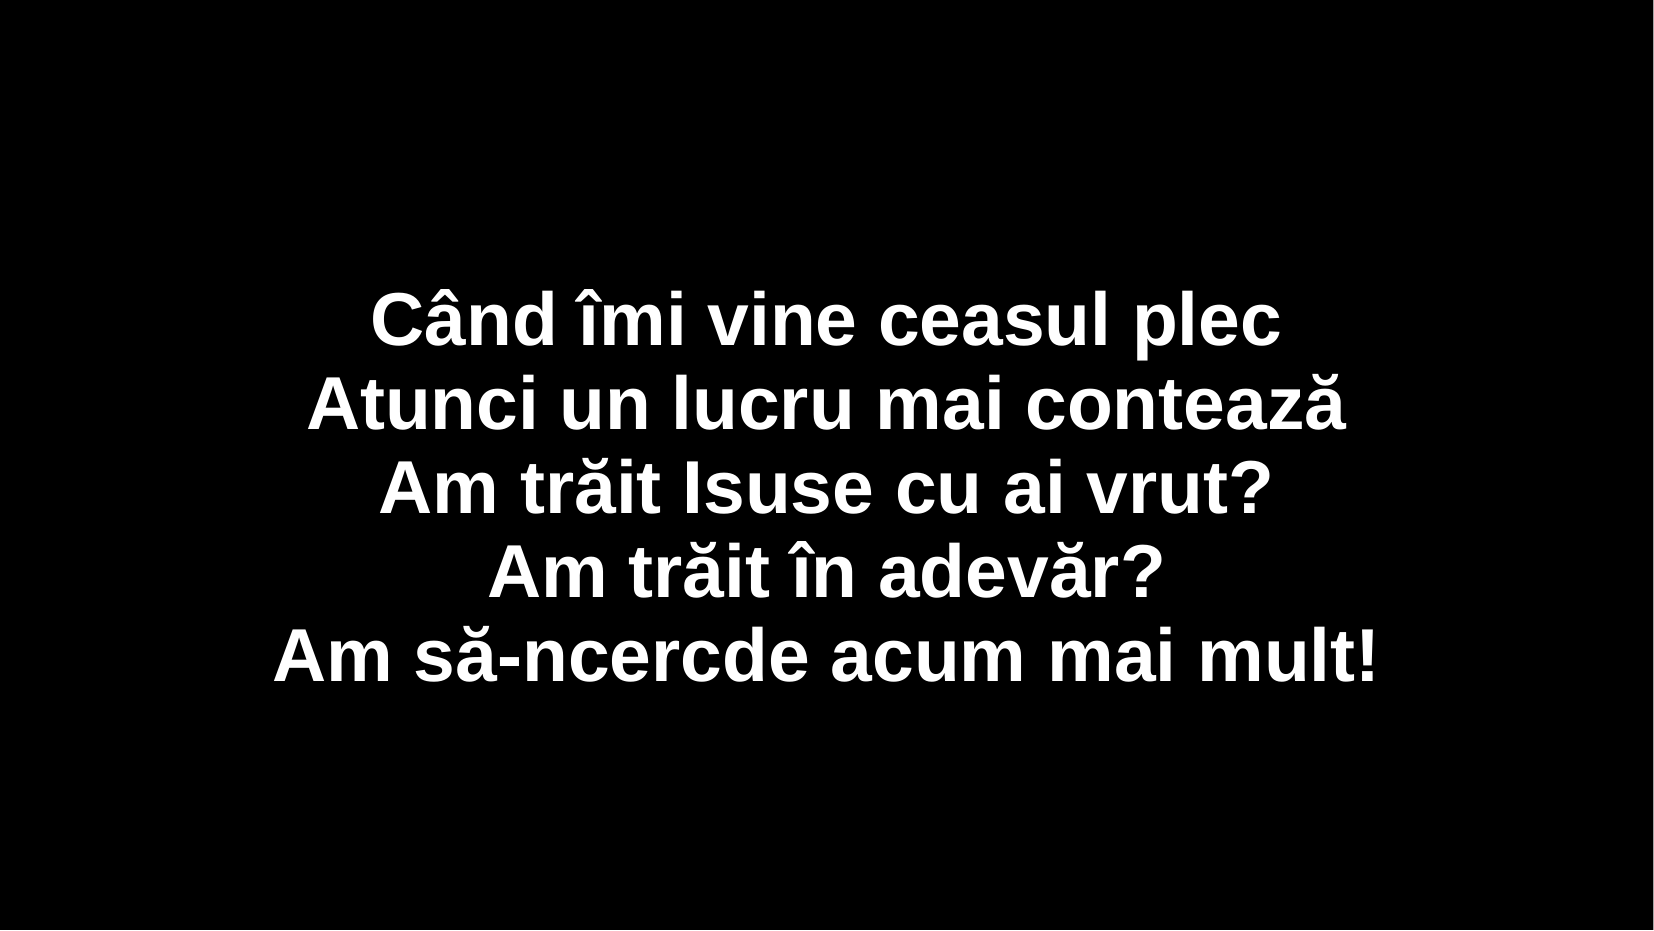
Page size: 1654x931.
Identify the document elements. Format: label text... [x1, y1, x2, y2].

subtitle Când îmi vine ceasul plec Atunci un lucru mai contează Am trăit Isuse cu ai vrut? Am trăit în adevăr? Am să-ncercde acum mai mult! [82, 217, 1571, 757]
